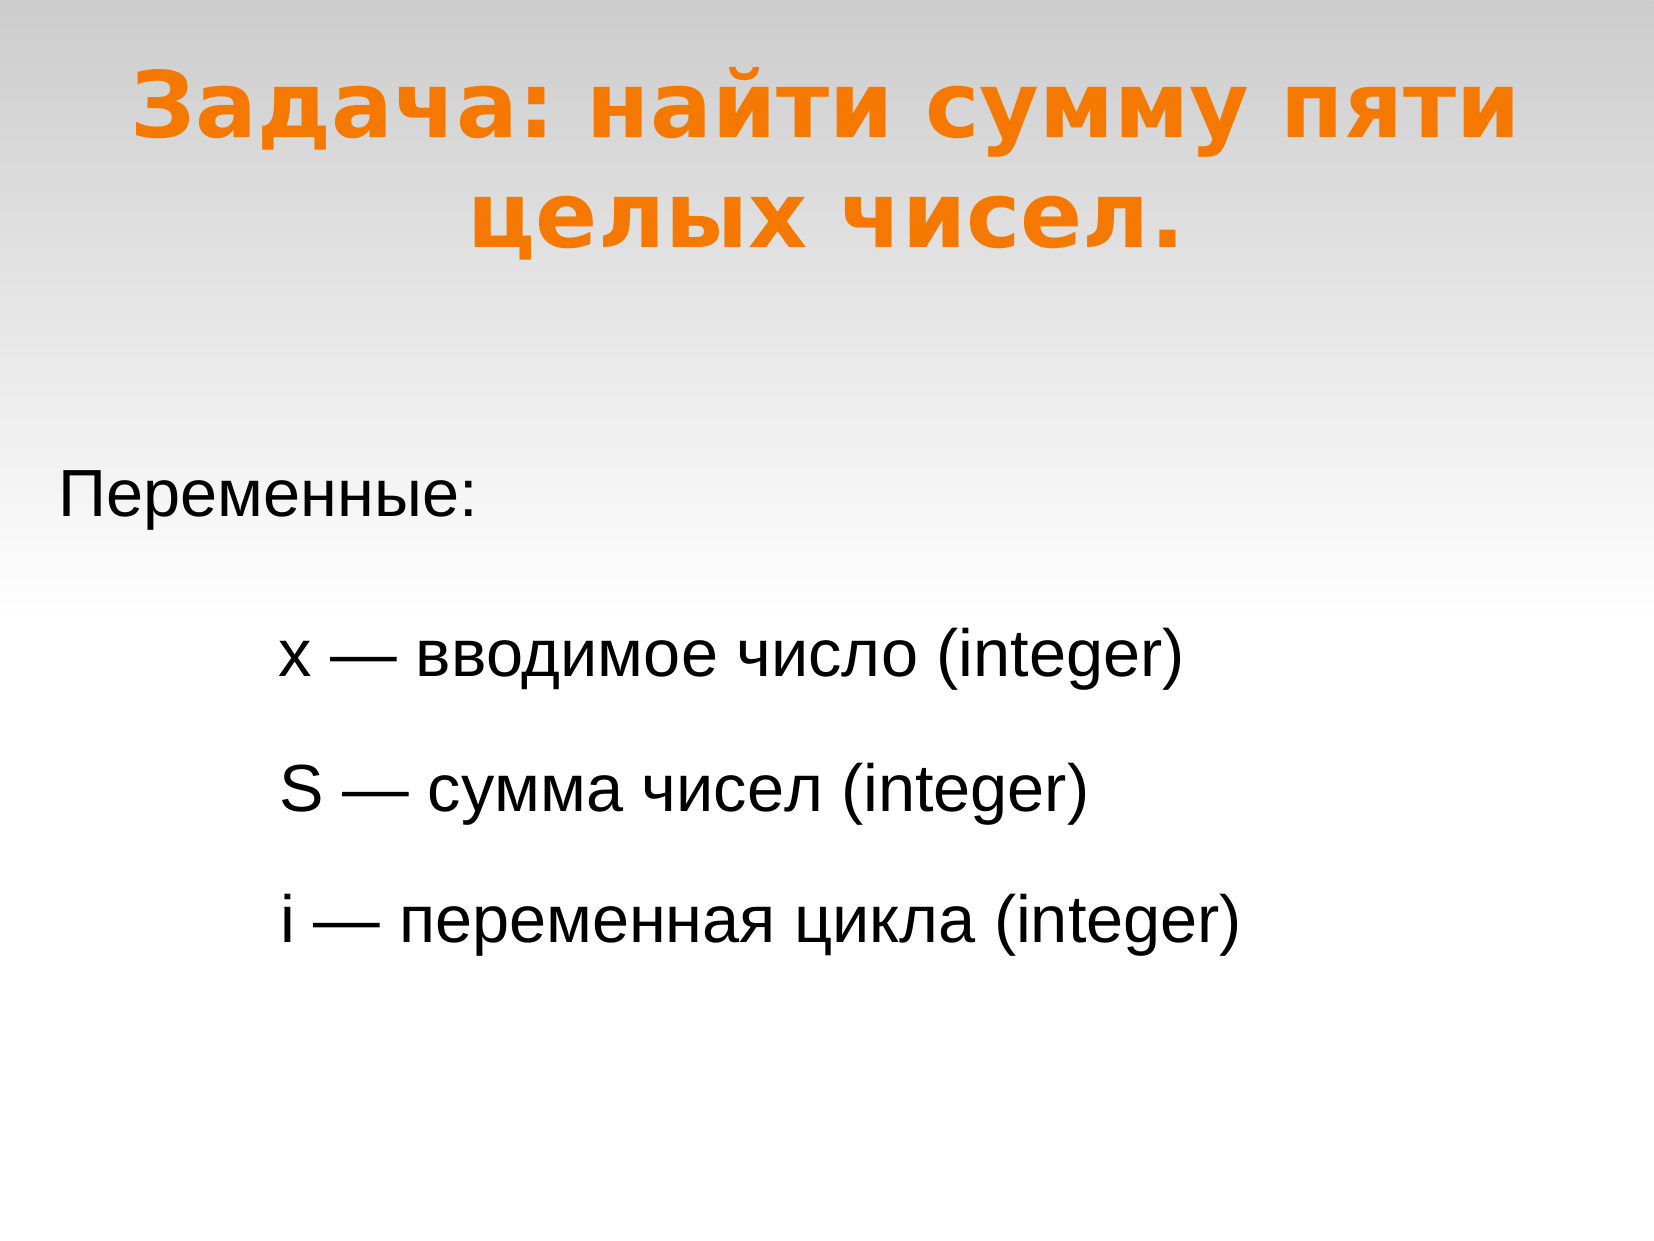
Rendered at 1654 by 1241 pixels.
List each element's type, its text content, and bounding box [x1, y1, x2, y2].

text_box Переменные: [59, 413, 1548, 567]
text_box x — вводимое число (integer) [0, 561, 1477, 739]
subtitle S — сумма чисел (integer) [0, 739, 1430, 862]
title Задача: найти сумму пяти целых чисел. [82, 45, 1571, 260]
text_box i — переменная цикла (integer) [17, 826, 1506, 1004]
